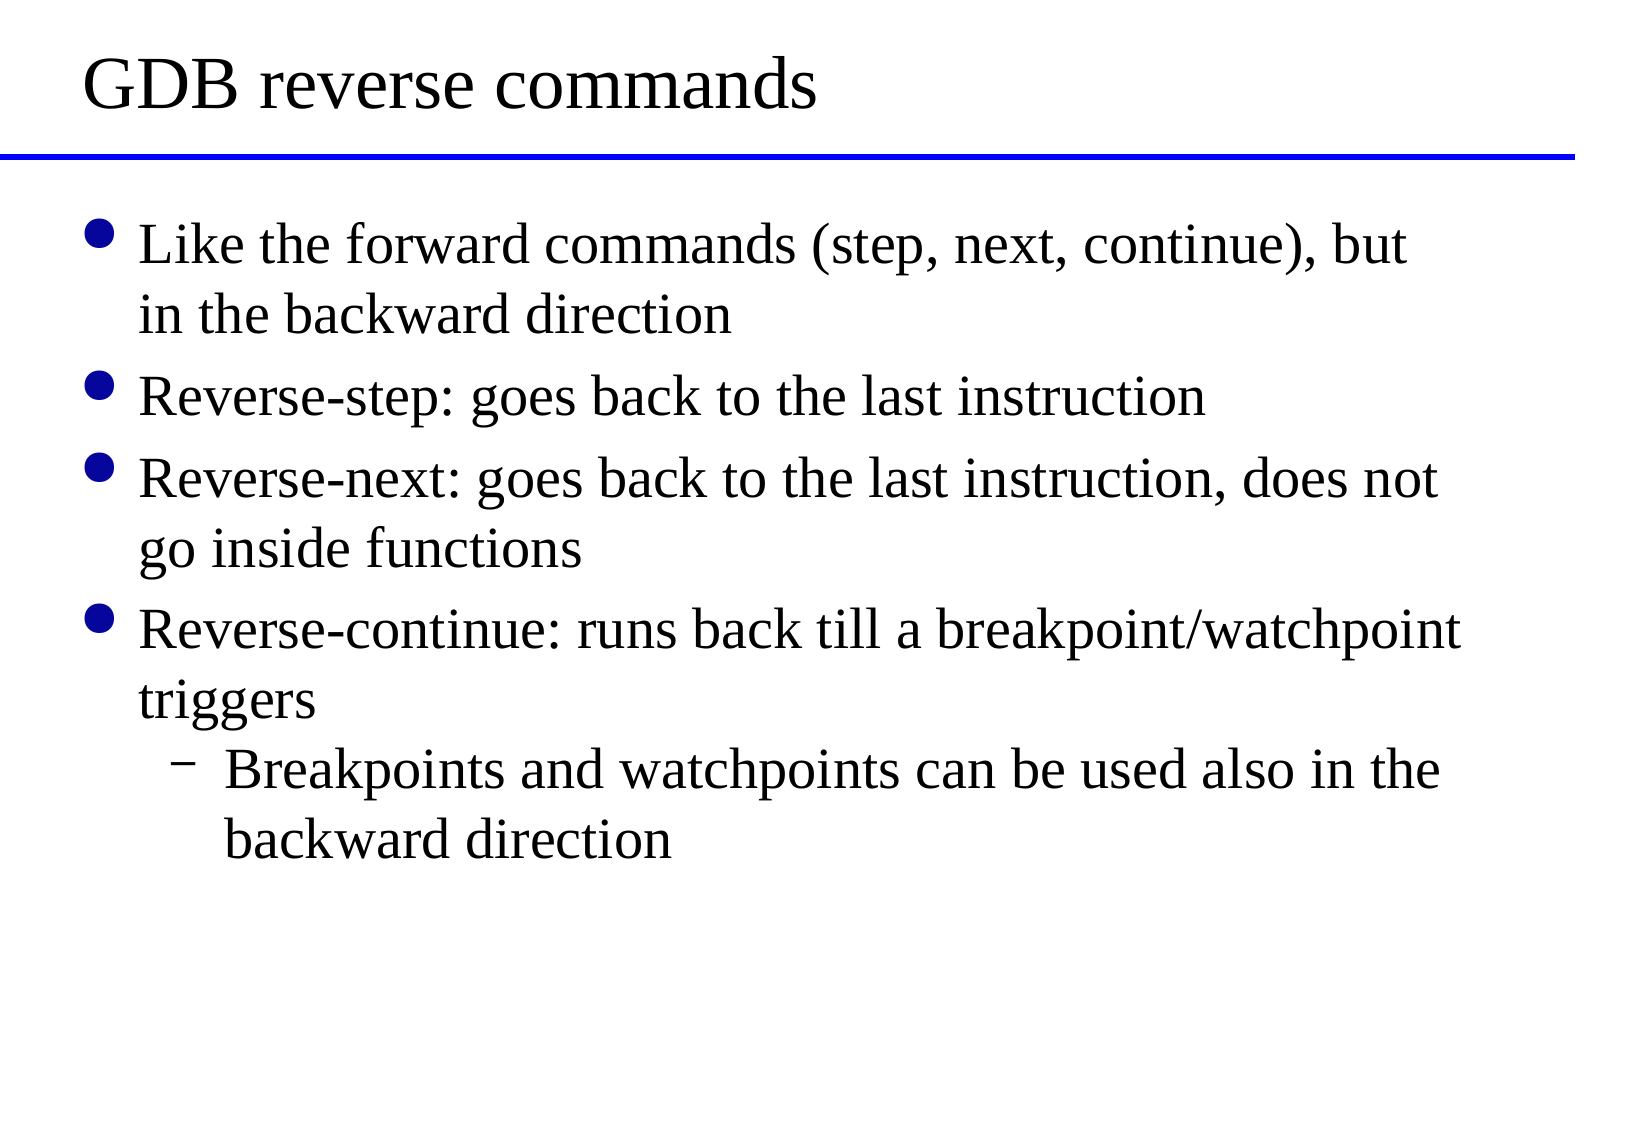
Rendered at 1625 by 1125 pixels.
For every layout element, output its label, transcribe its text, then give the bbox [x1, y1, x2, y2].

list Like the forward commands (step, next, continue), but in the backward direction Reverse-step: goes back to the last instruction Reverse-next: goes back to the last instruction, does not go inside functions Reverse-continue: runs back till a breakpoint/watchpoint triggers Breakpoints and watchpoints can be used also in the backward direction [67, 198, 1478, 1061]
title GDB reverse commands [67, 27, 1544, 131]
